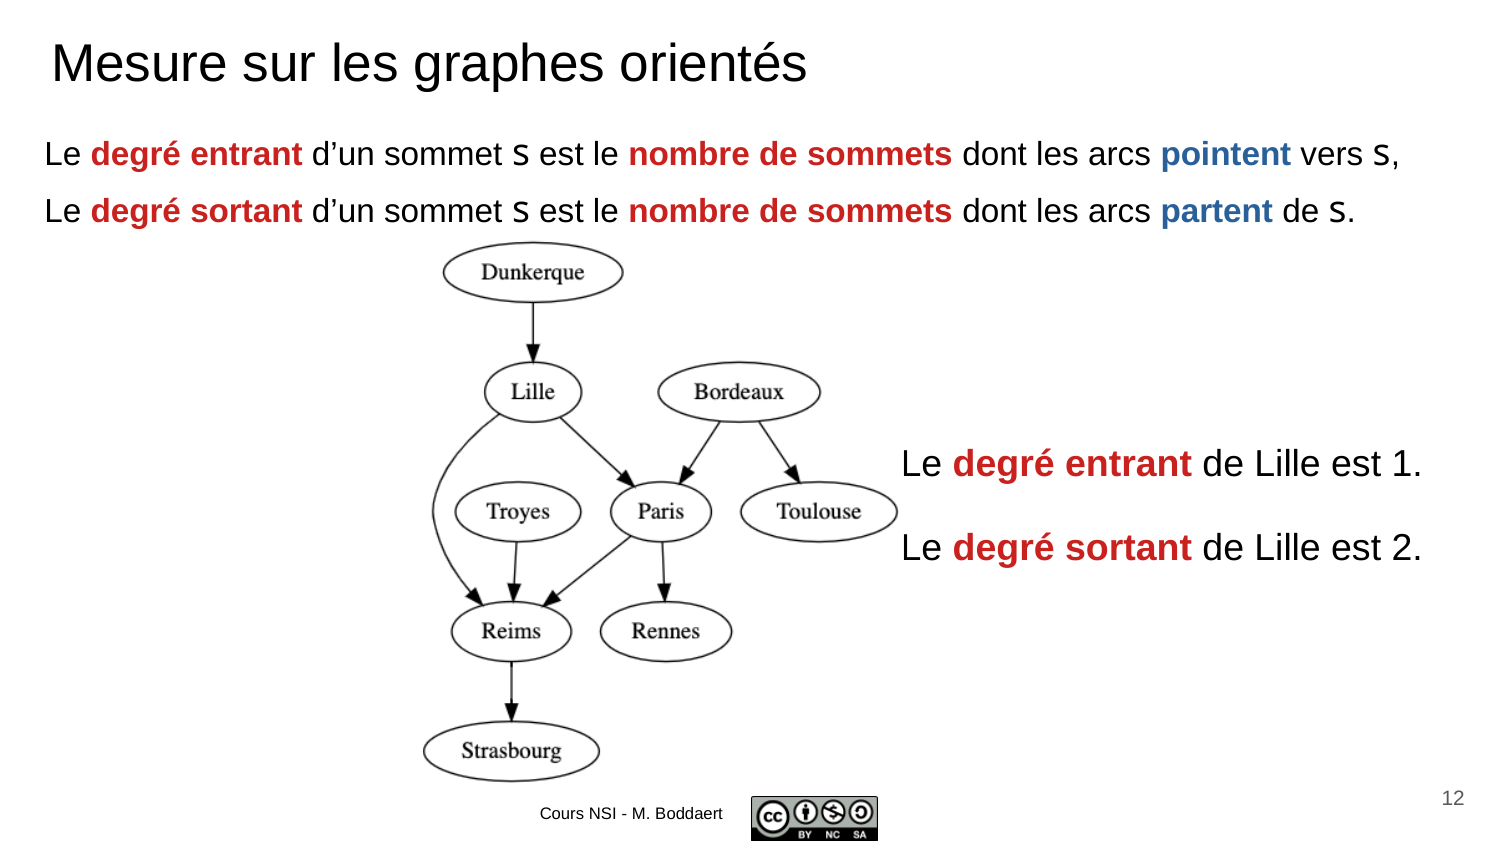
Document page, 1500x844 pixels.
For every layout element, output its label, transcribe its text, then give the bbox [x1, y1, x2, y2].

slide_number <numéro> [1389, 764, 1480, 830]
text_box Le degré entrant d’un sommet s est le nombre de sommets dont les arcs pointent vers s, Le degré sortant d’un sommet s est le nombre de sommets dont les arcs partent de s. [29, 120, 1477, 207]
picture [751, 796, 878, 841]
text_box Le degré entrant de Lille est 1. Le degré sortant de Lille est 2. [904, 434, 1487, 581]
title Mesure sur les graphes orientés [51, 13, 1449, 108]
picture [417, 236, 904, 788]
